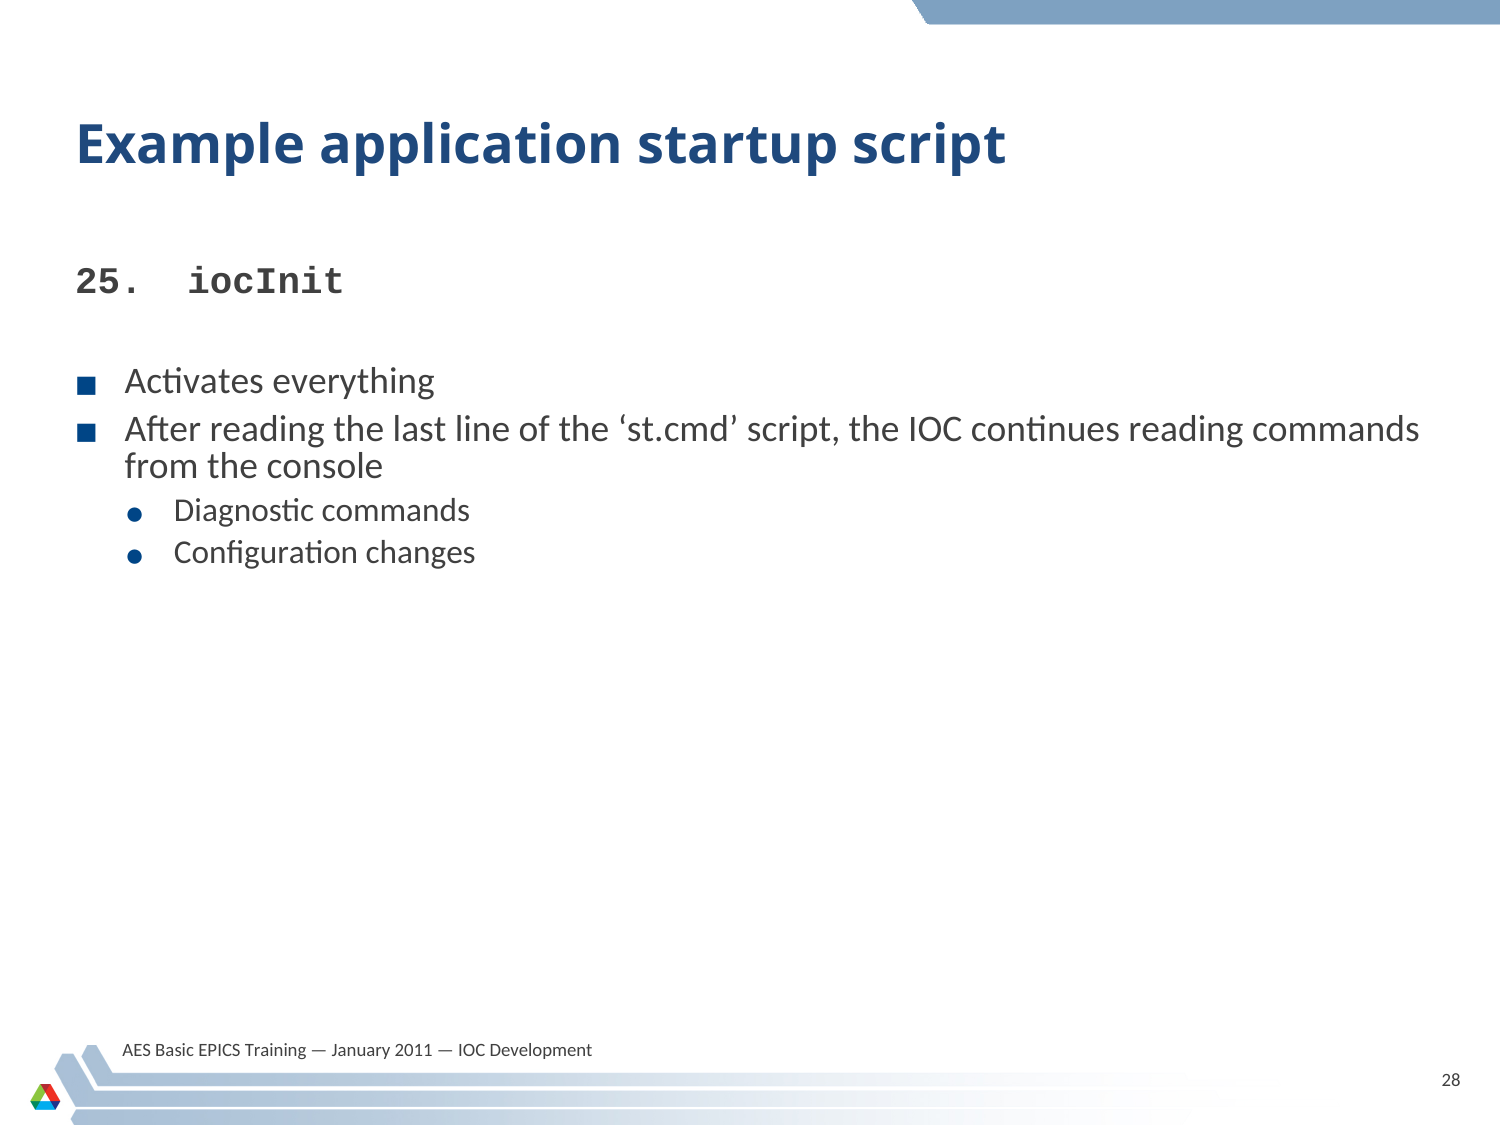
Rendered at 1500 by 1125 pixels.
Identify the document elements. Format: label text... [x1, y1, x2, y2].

title Example application startup script [75, 111, 1426, 175]
picture [0, 0, 1500, 26]
list 25. iocInit Activates everything After reading the last line of the ‘st.cmd’ script, the IOC continues reading commands from the console Diagnostic commands Configuration changes [75, 262, 1426, 601]
picture [0, 1037, 1500, 1125]
